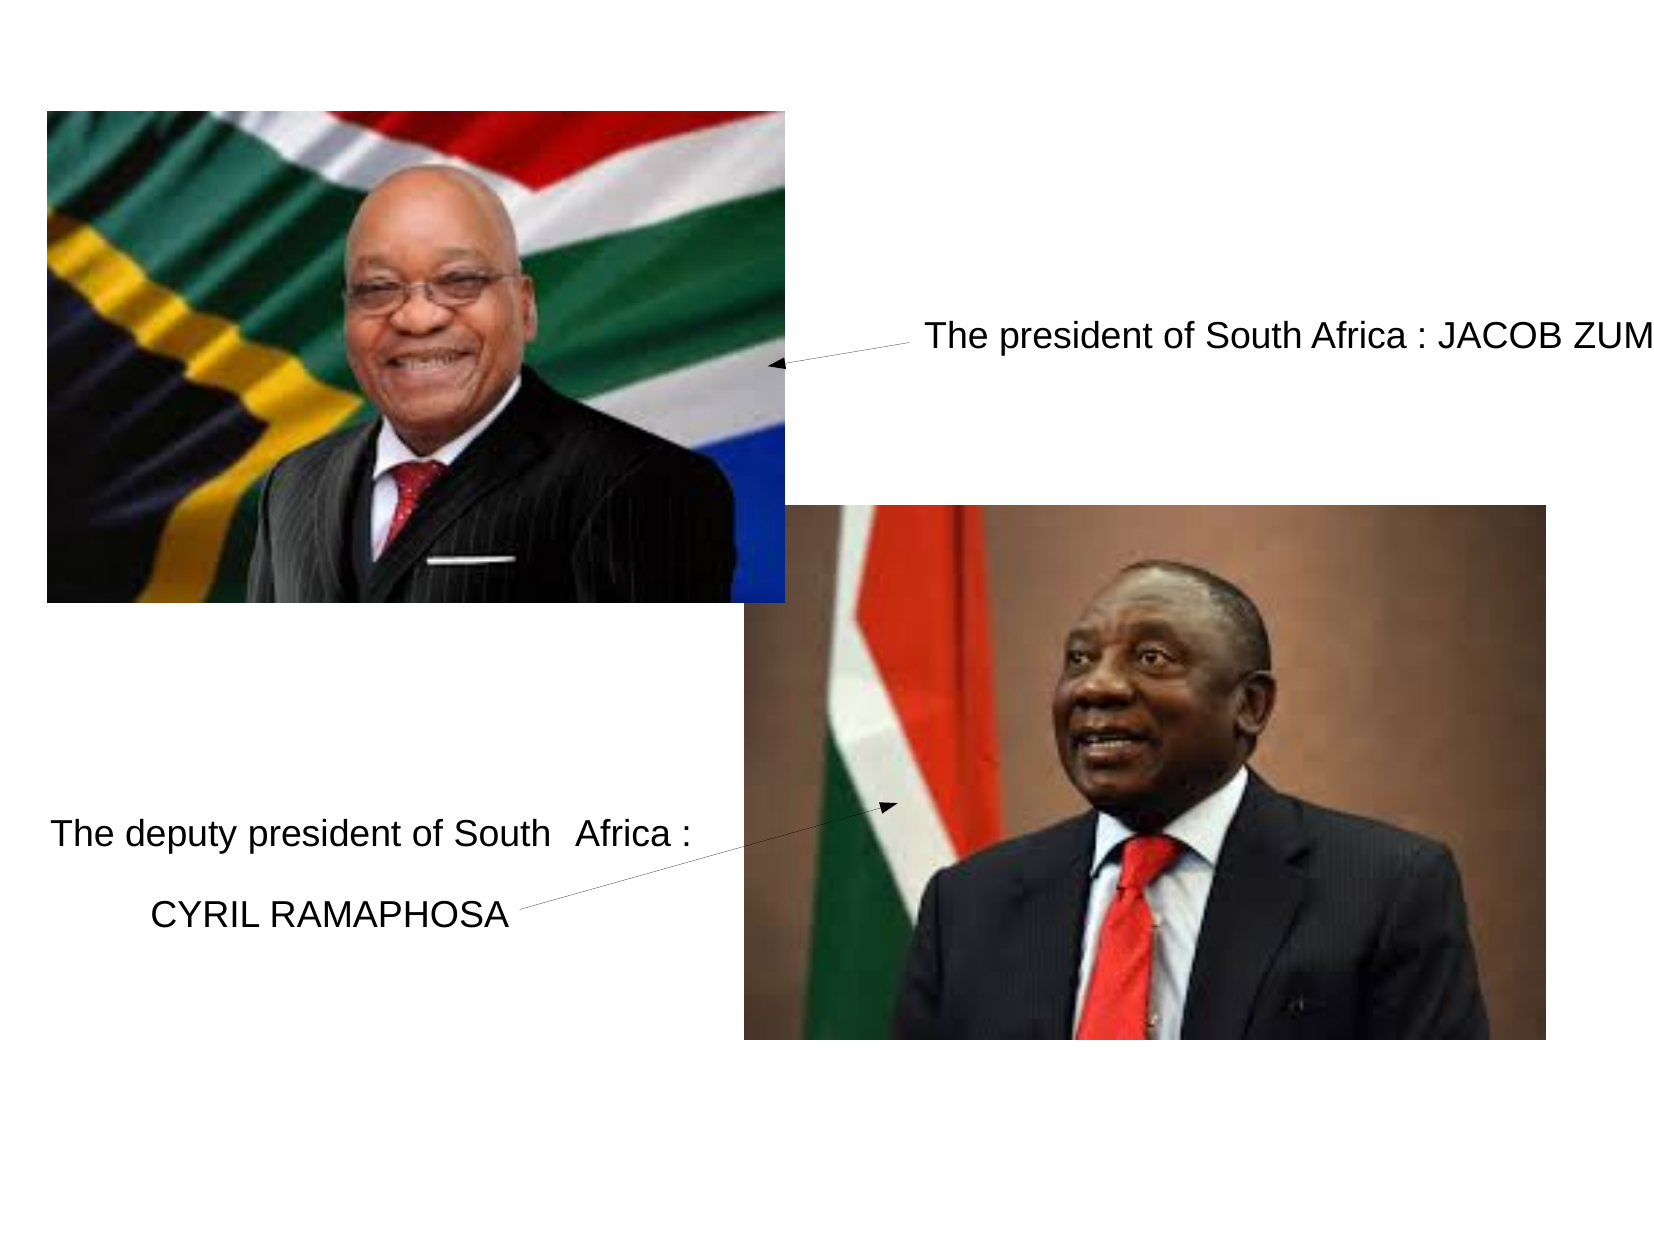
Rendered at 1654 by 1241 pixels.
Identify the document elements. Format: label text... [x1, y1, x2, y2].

text_box CYRIL RAMAPHOSA [135, 885, 556, 943]
text_box The president of South Africa : JACOB ZUMA [909, 307, 1642, 406]
picture [47, 111, 1546, 1040]
text_box The deputy president of South Africa : [35, 805, 721, 863]
